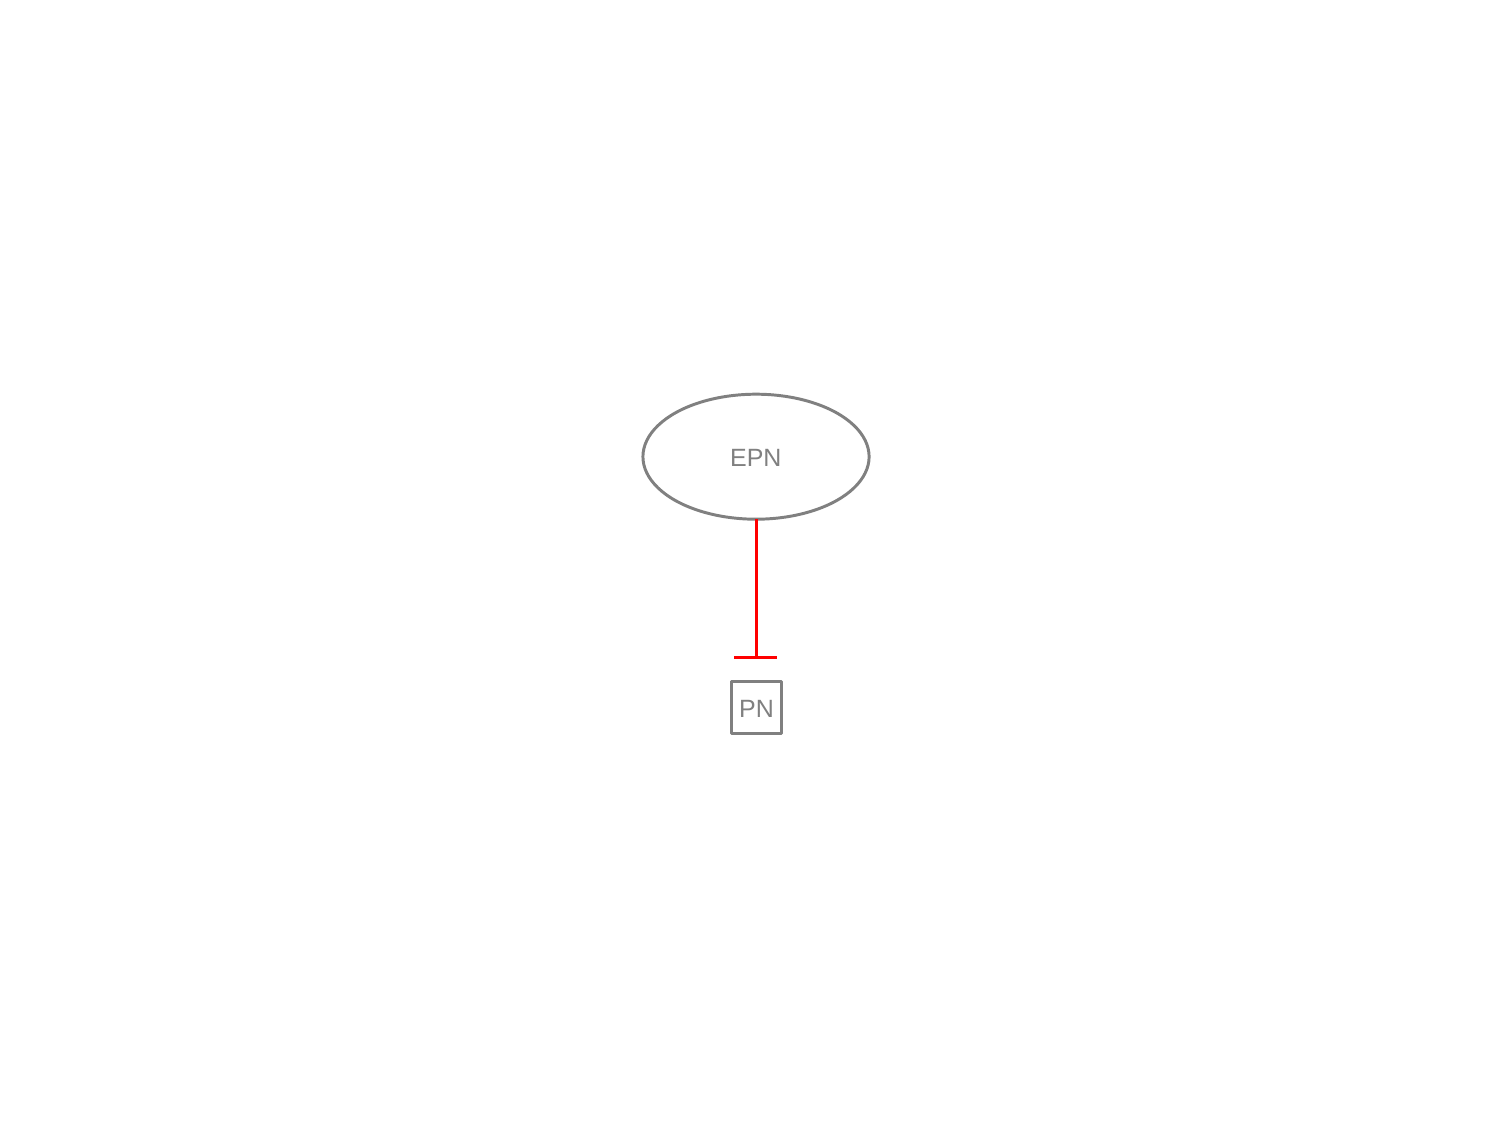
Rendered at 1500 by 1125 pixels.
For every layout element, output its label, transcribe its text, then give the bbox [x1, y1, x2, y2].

text_box PN [731, 681, 782, 734]
text_box EPN [642, 394, 870, 520]
